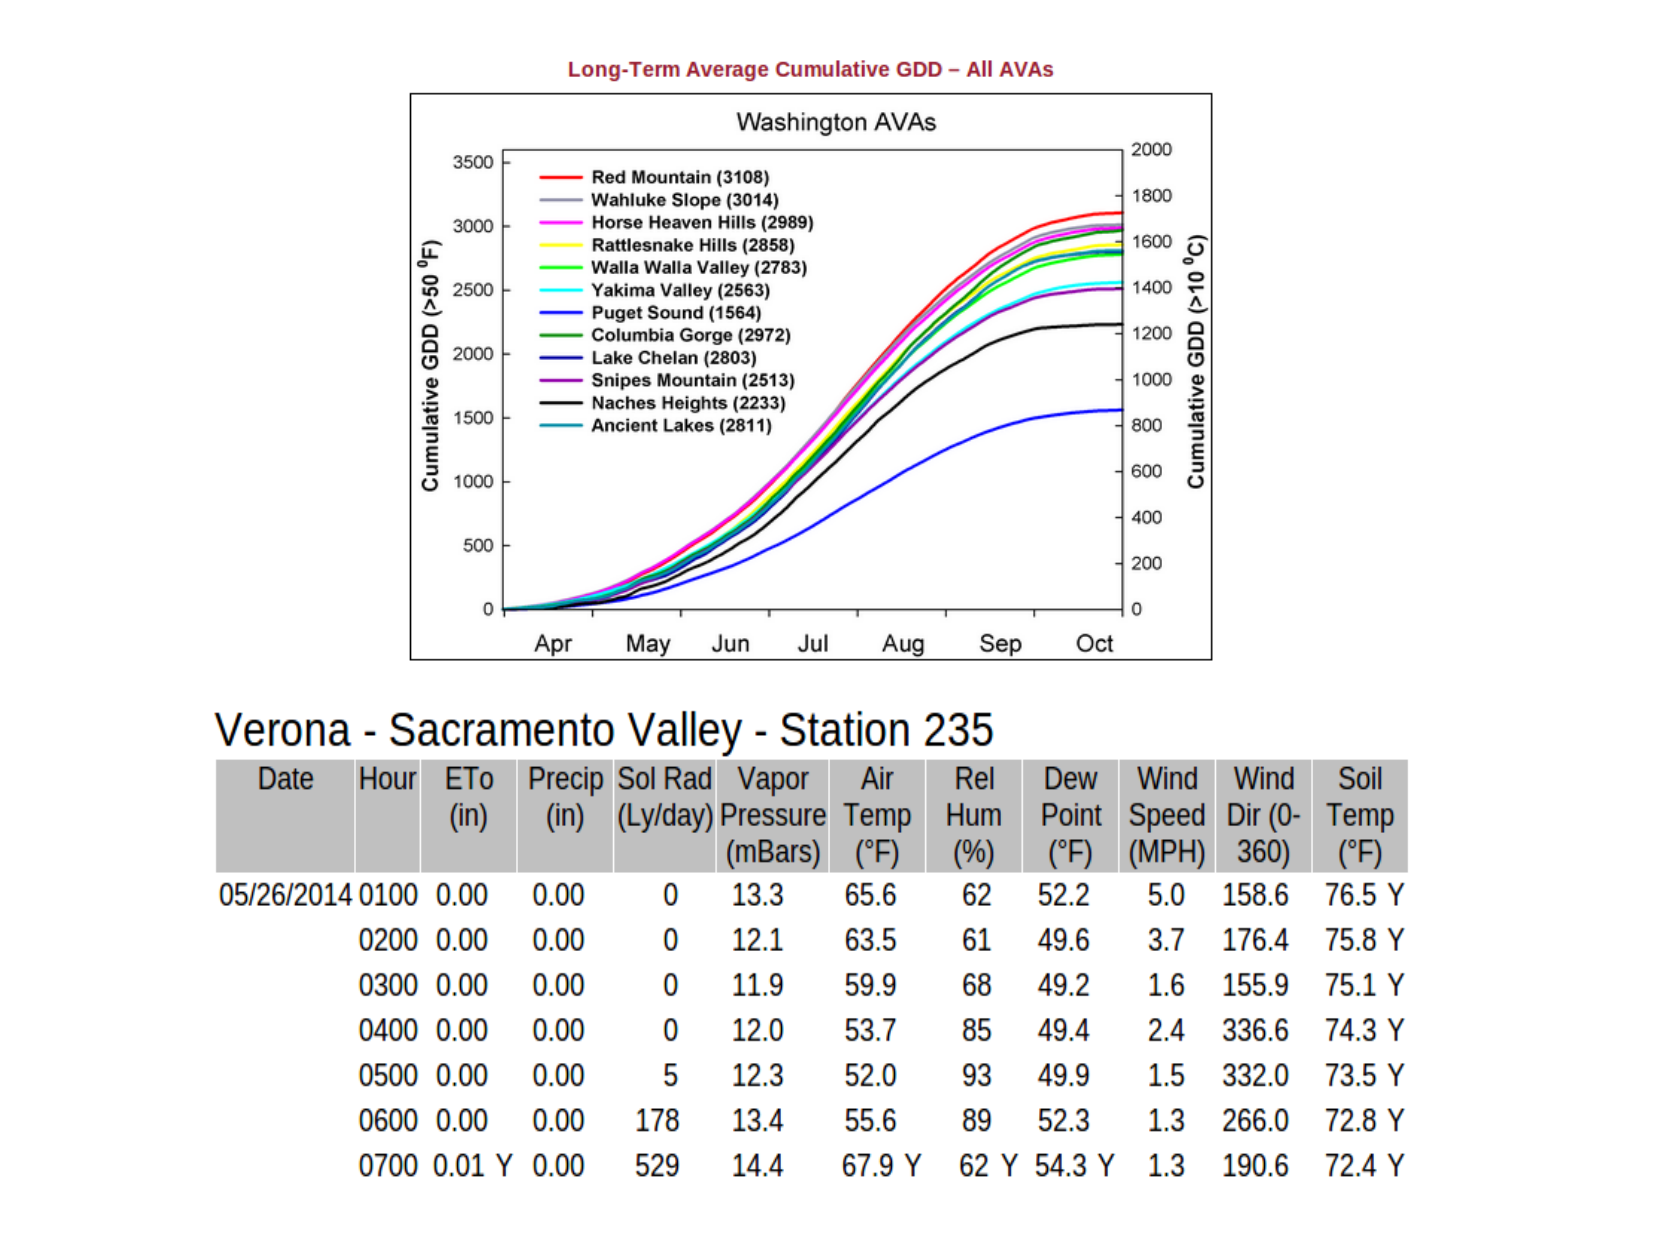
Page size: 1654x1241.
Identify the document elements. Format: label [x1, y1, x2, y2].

picture [194, 30, 1516, 1188]
